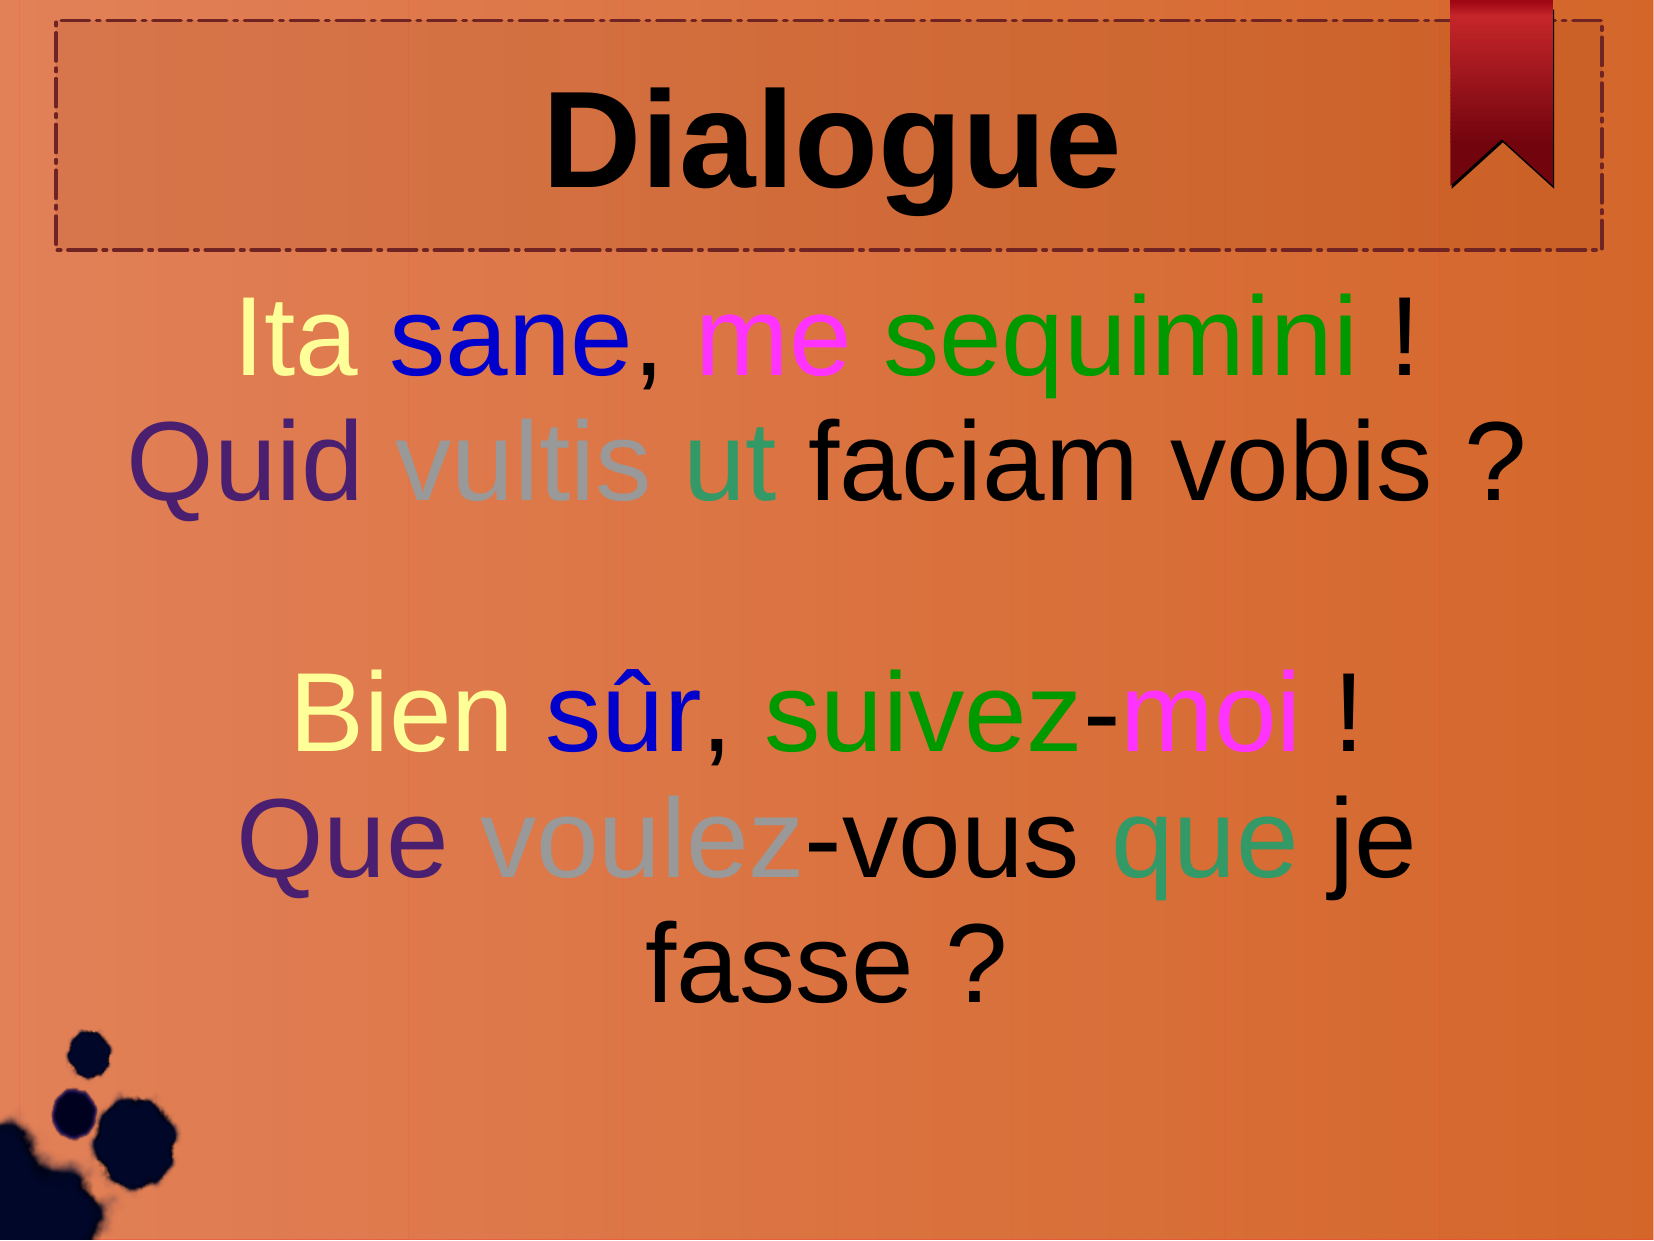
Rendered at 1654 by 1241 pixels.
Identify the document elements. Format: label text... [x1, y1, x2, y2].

title Dialogue [59, 23, 1607, 257]
text_box Ita sane, me sequimini ! Quid vultis ut faciam vobis ? Bien sûr, suivez-moi ! Que voulez-vous que je fasse ? [82, 273, 1571, 1027]
